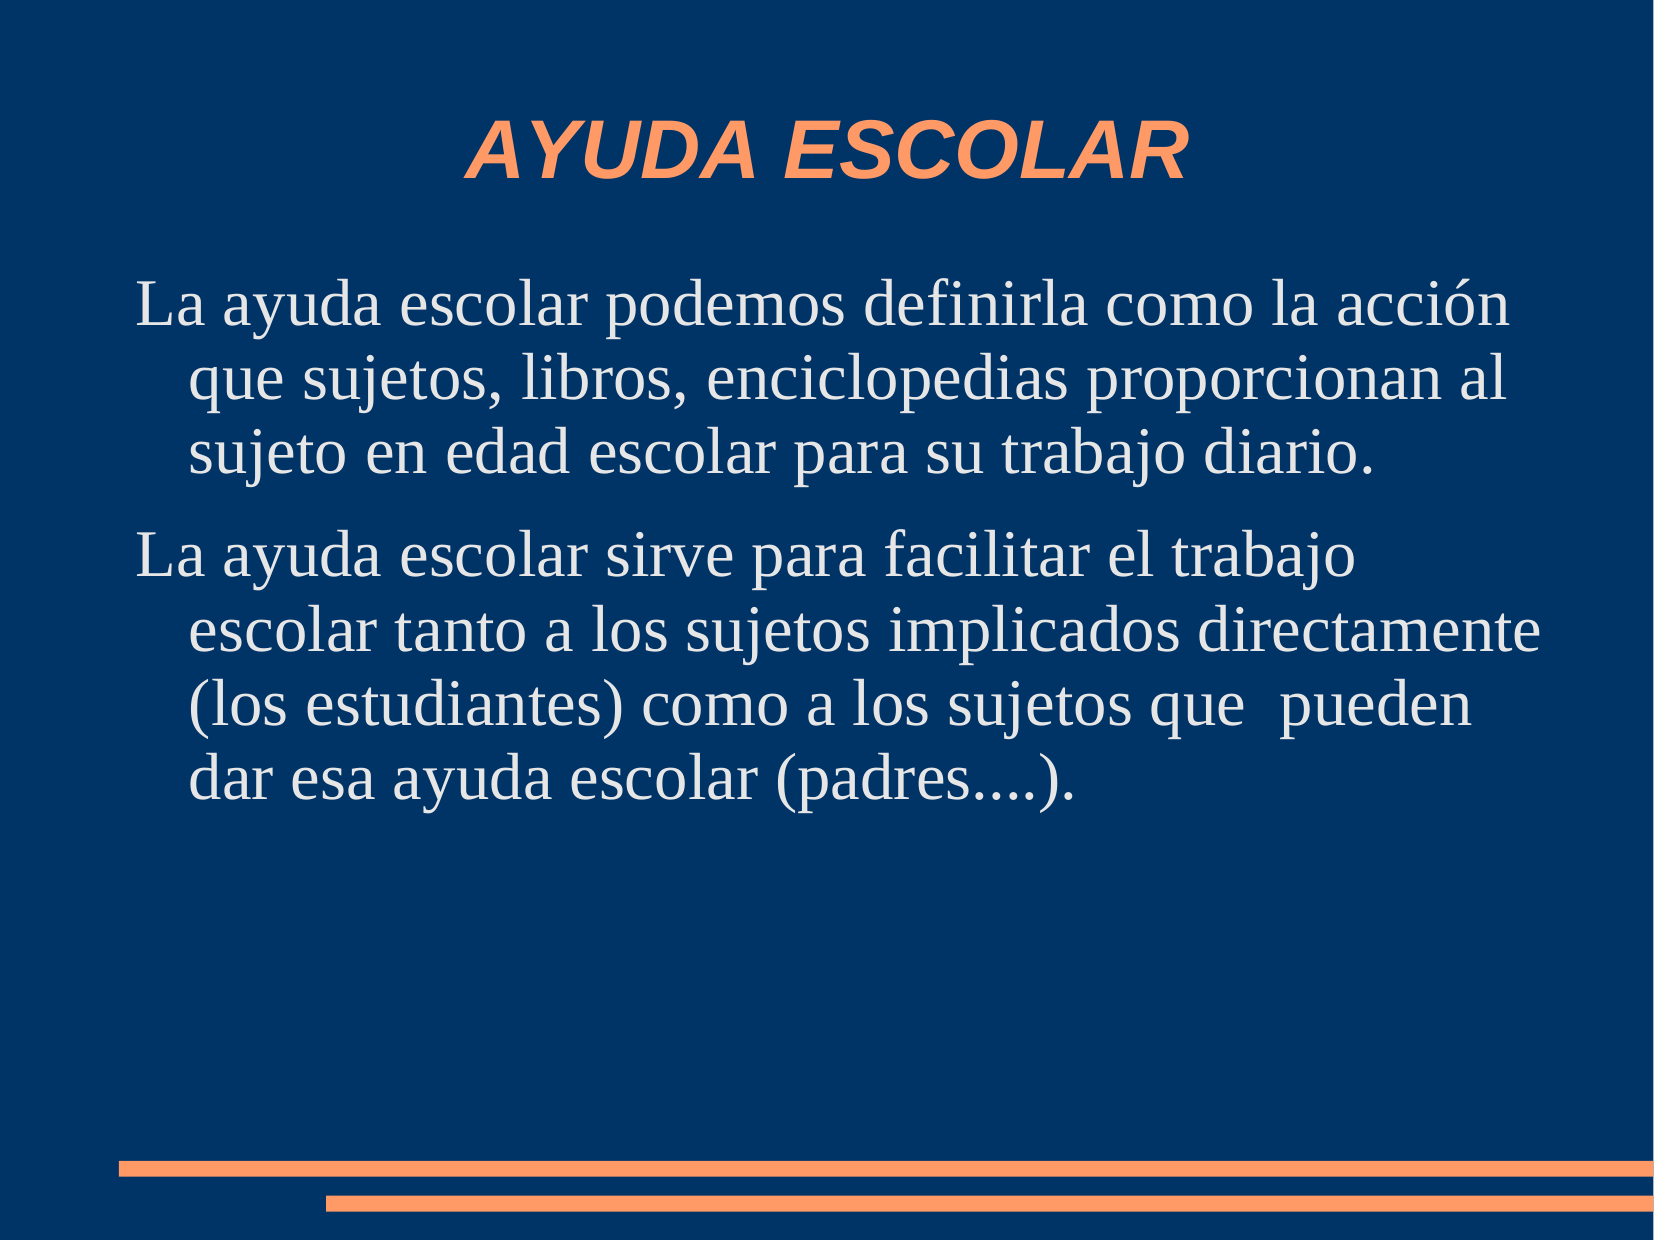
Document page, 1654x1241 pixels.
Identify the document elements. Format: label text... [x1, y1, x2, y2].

title AYUDA ESCOLAR [121, 46, 1534, 254]
list La ayuda escolar podemos definirla como la acción que sujetos, libros, enciclopedias proporcionan al sujeto en edad escolar para su trabajo diario. La ayuda escolar sirve para facilitar el trabajo escolar tanto a los sujetos implicados directamente (los estudiantes) como a los sujetos que pueden dar esa ayuda escolar (padres....). [118, 265, 1558, 1076]
